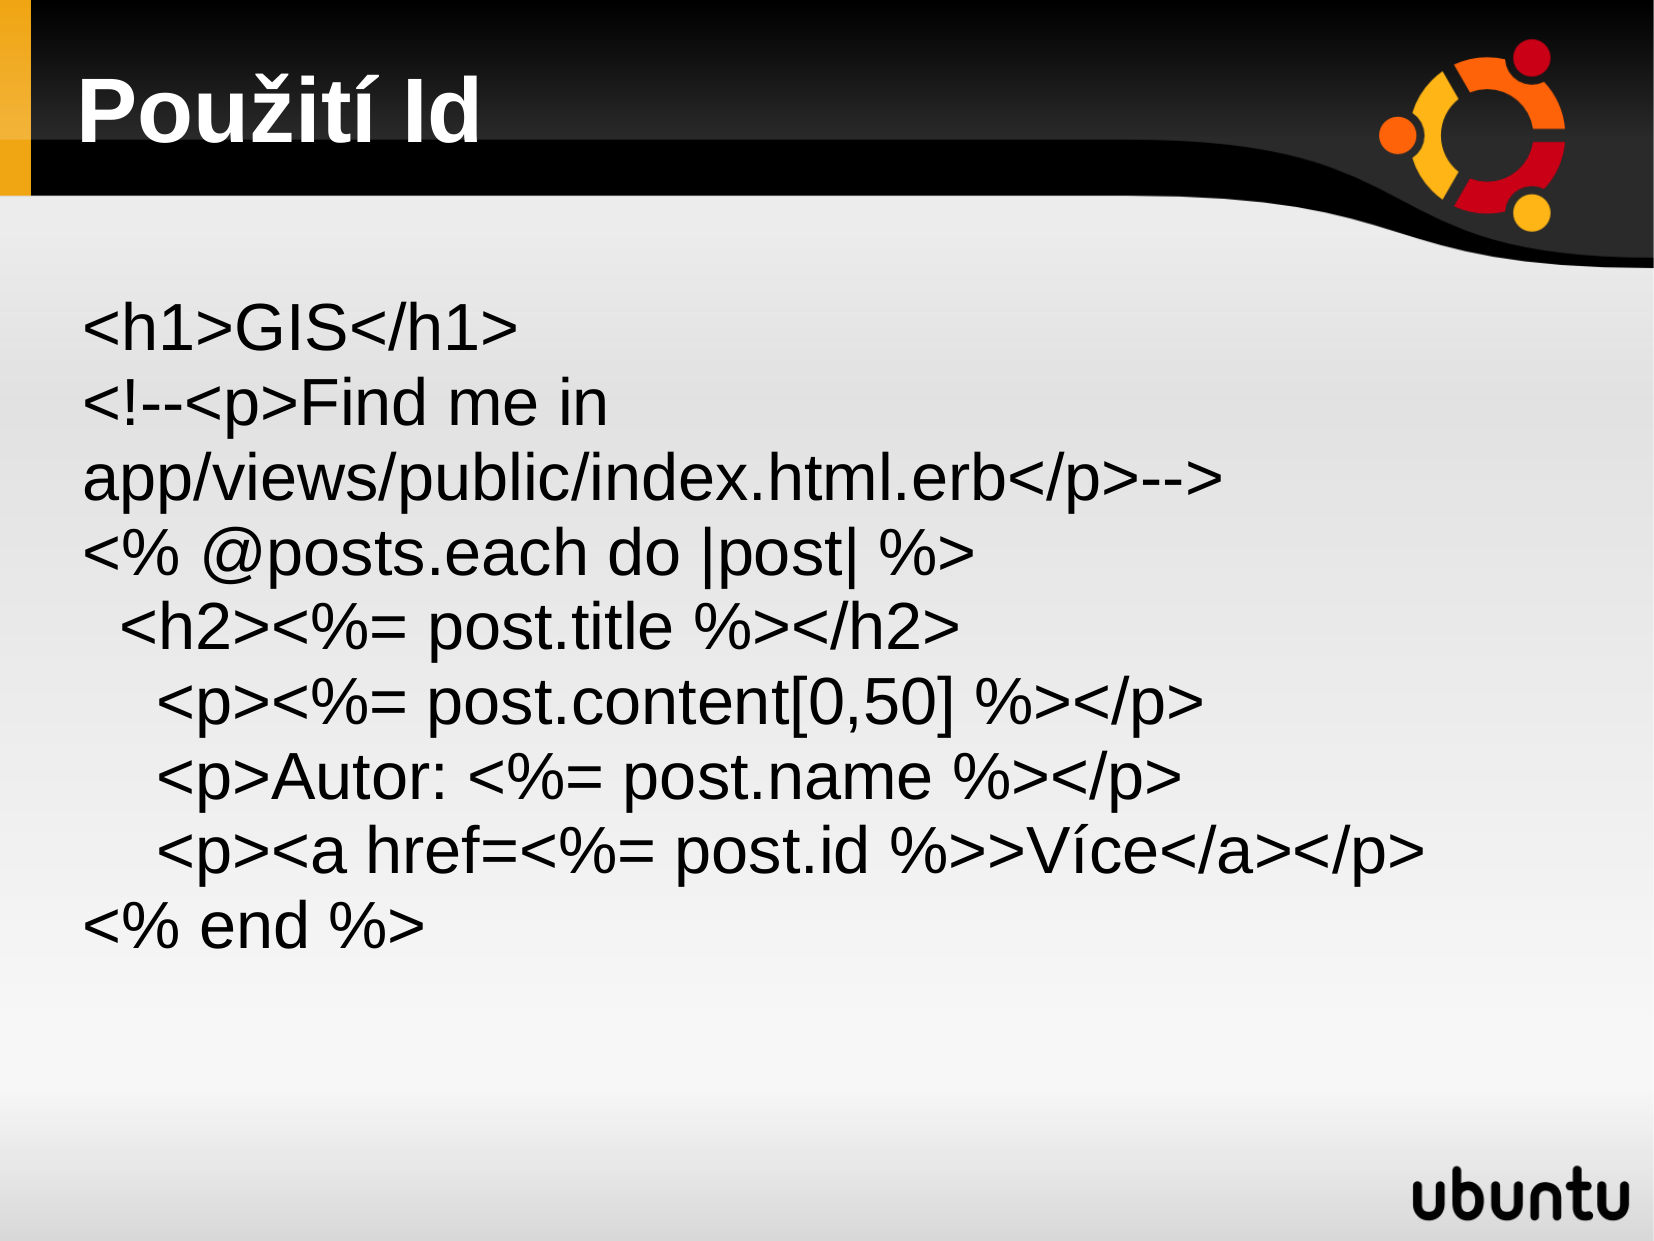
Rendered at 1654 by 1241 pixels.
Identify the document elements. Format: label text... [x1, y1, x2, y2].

title Použití Id [76, 14, 1565, 207]
picture [0, 0, 1654, 1241]
list <h1>GIS</h1> <!--<p>Find me in app/views/public/index.html.erb</p>--> <% @posts.each do |post| %> <h2><%= post.title %></h2> <p><%= post.content[0,50] %></p> <p>Autor: <%= post.name %></p> <p><a href=<%= post.id %>>Více</a></p> <% end %> [82, 290, 1571, 1094]
